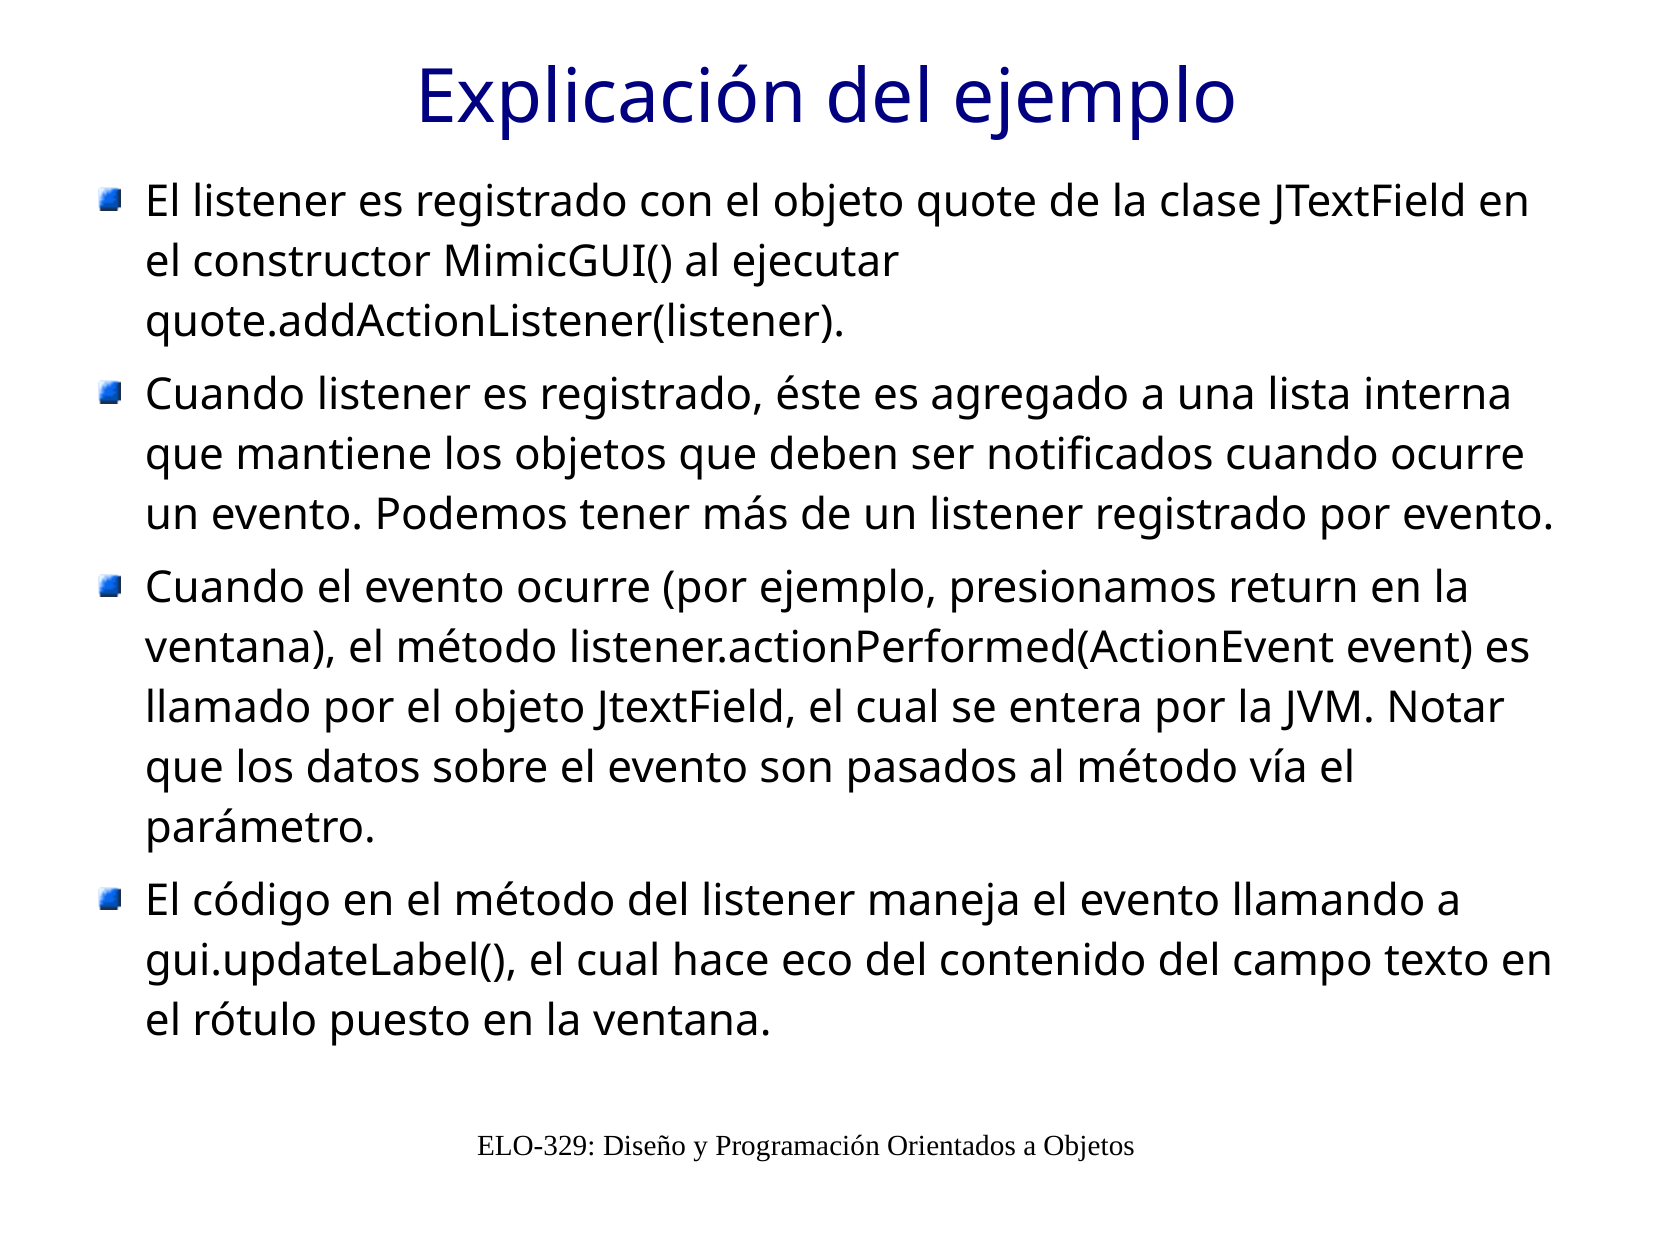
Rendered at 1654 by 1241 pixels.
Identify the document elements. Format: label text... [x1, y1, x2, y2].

list El listener es registrado con el objeto quote de la clase JTextField en el constructor MimicGUI() al ejecutar quote.addActionListener(listener). Cuando listener es registrado, éste es agregado a una lista interna que mantiene los objetos que deben ser notificados cuando ocurre un evento. Podemos tener más de un listener registrado por evento. Cuando el evento ocurre (por ejemplo, presionamos return en la ventana), el método listener.actionPerformed(ActionEvent event) es llamado por el objeto JtextField, el cual se entera por la JVM. Notar que los datos sobre el evento son pasados al método vía el parámetro. El código en el método del listener maneja el evento llamando a gui.updateLabel(), el cual hace eco del contenido del campo texto en el rótulo puesto en la ventana. [82, 169, 1571, 1105]
title Explicación del ejemplo [82, 43, 1571, 145]
